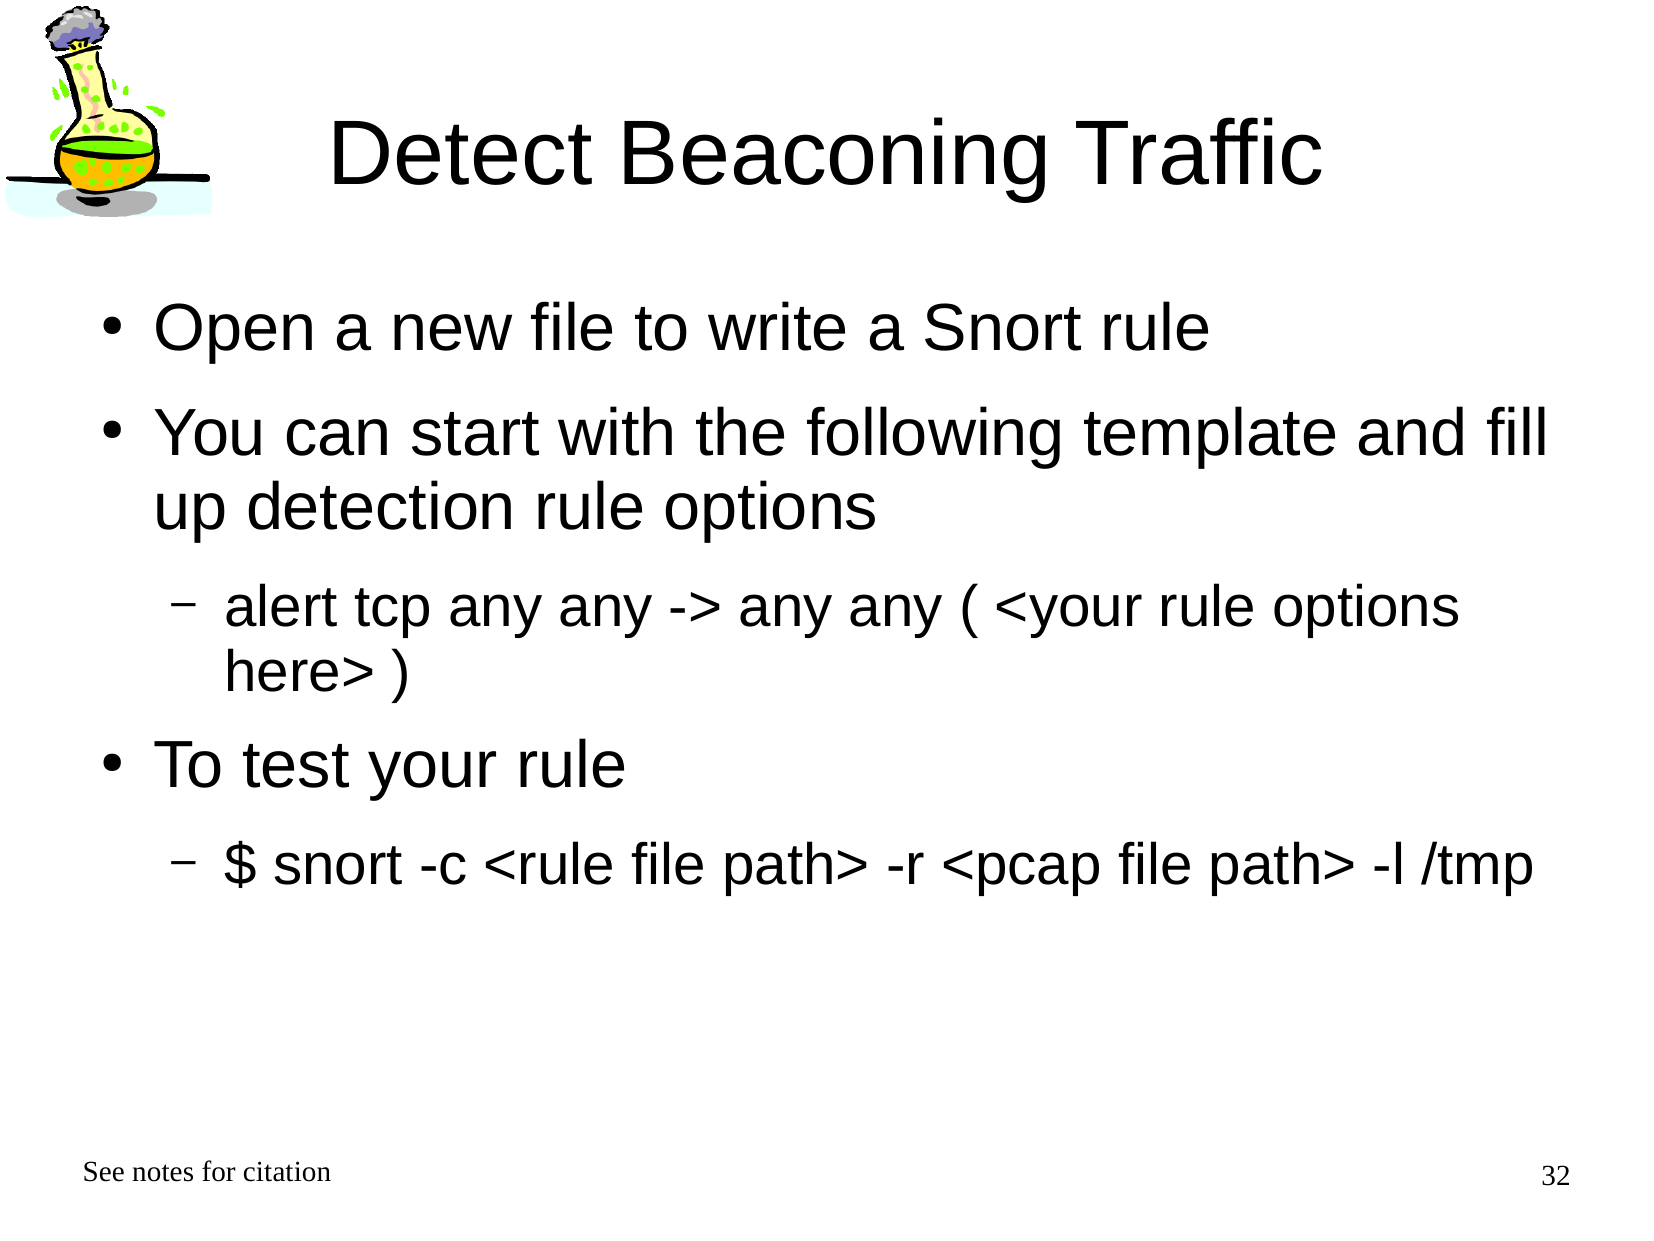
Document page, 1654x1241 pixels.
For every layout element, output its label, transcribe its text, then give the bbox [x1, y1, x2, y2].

title Detect Beaconing Traffic [82, 49, 1571, 257]
list Open a new file to write a Snort rule You can start with the following template and fill up detection rule options alert tcp any any -> any any ( <your rule options here> ) To test your rule $ snort -c <rule file path> -r <pcap file path> -l /tmp [82, 290, 1576, 1111]
picture [5, 6, 212, 217]
